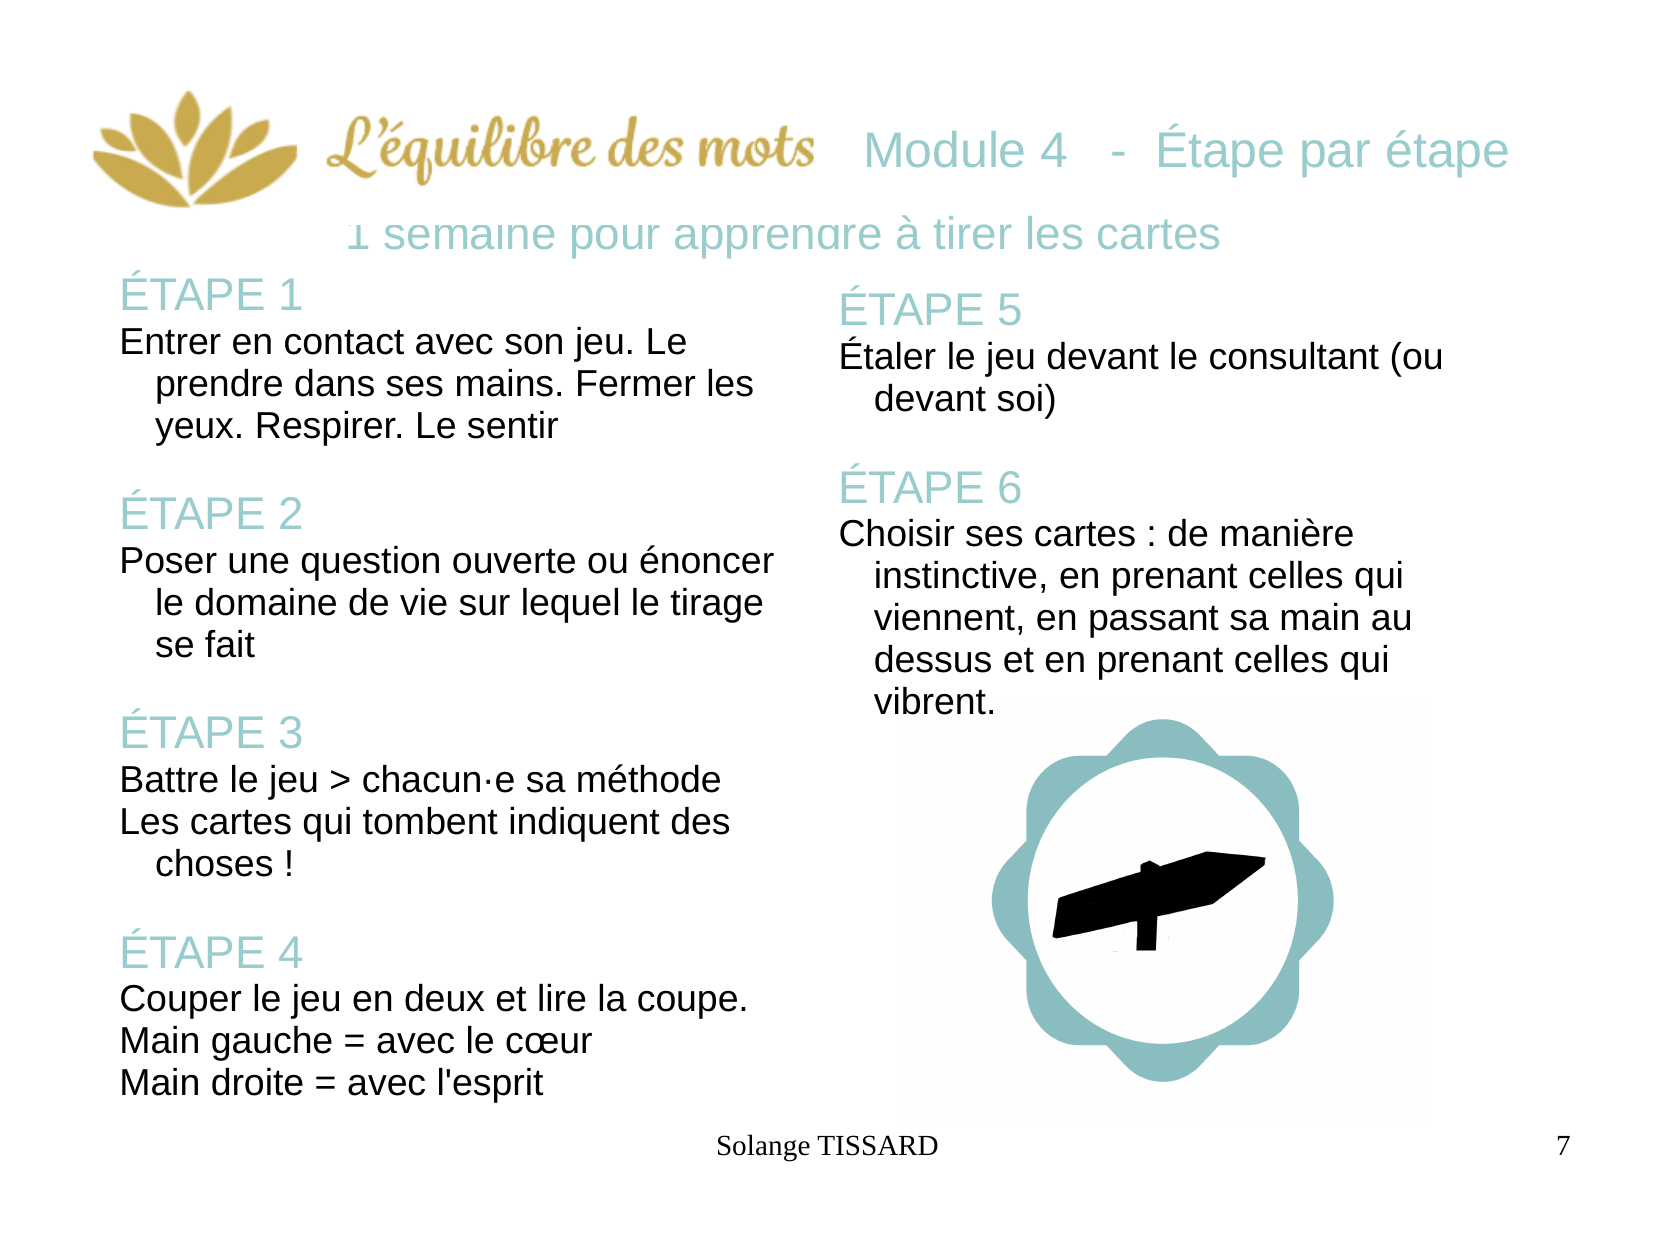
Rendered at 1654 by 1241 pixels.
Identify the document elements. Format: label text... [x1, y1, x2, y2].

picture [897, 765, 1430, 1123]
subtitle ÉTAPE 1 Entrer en contact avec son jeu. Le prendre dans ses mains. Fermer les yeux. Respirer. Le sentir ÉTAPE 2 Poser une question ouverte ou énoncer le domaine de vie sur lequel le tirage se fait ÉTAPE 3 Battre le jeu > chacun·e sa méthode Les cartes qui tombent indiquent des choses ! ÉTAPE 4 Couper le jeu en deux et lire la coupe. Main gauche = avec le cœur Main droite = avec l'esprit [119, 225, 804, 1241]
text_box 1 semaine pour apprendre à tirer les cartes [330, 200, 1382, 272]
title Module 4 - Étape par étape [826, 46, 1534, 254]
text_box ÉTAPE 5 Étaler le jeu devant le consultant (ou devant soi) ÉTAPE 6 Choisir ses cartes : de manière instinctive, en prenant celles qui viennent, en passant sa main au dessus et en prenant celles qui vibrent. [838, 284, 1464, 765]
picture [61, 82, 839, 225]
